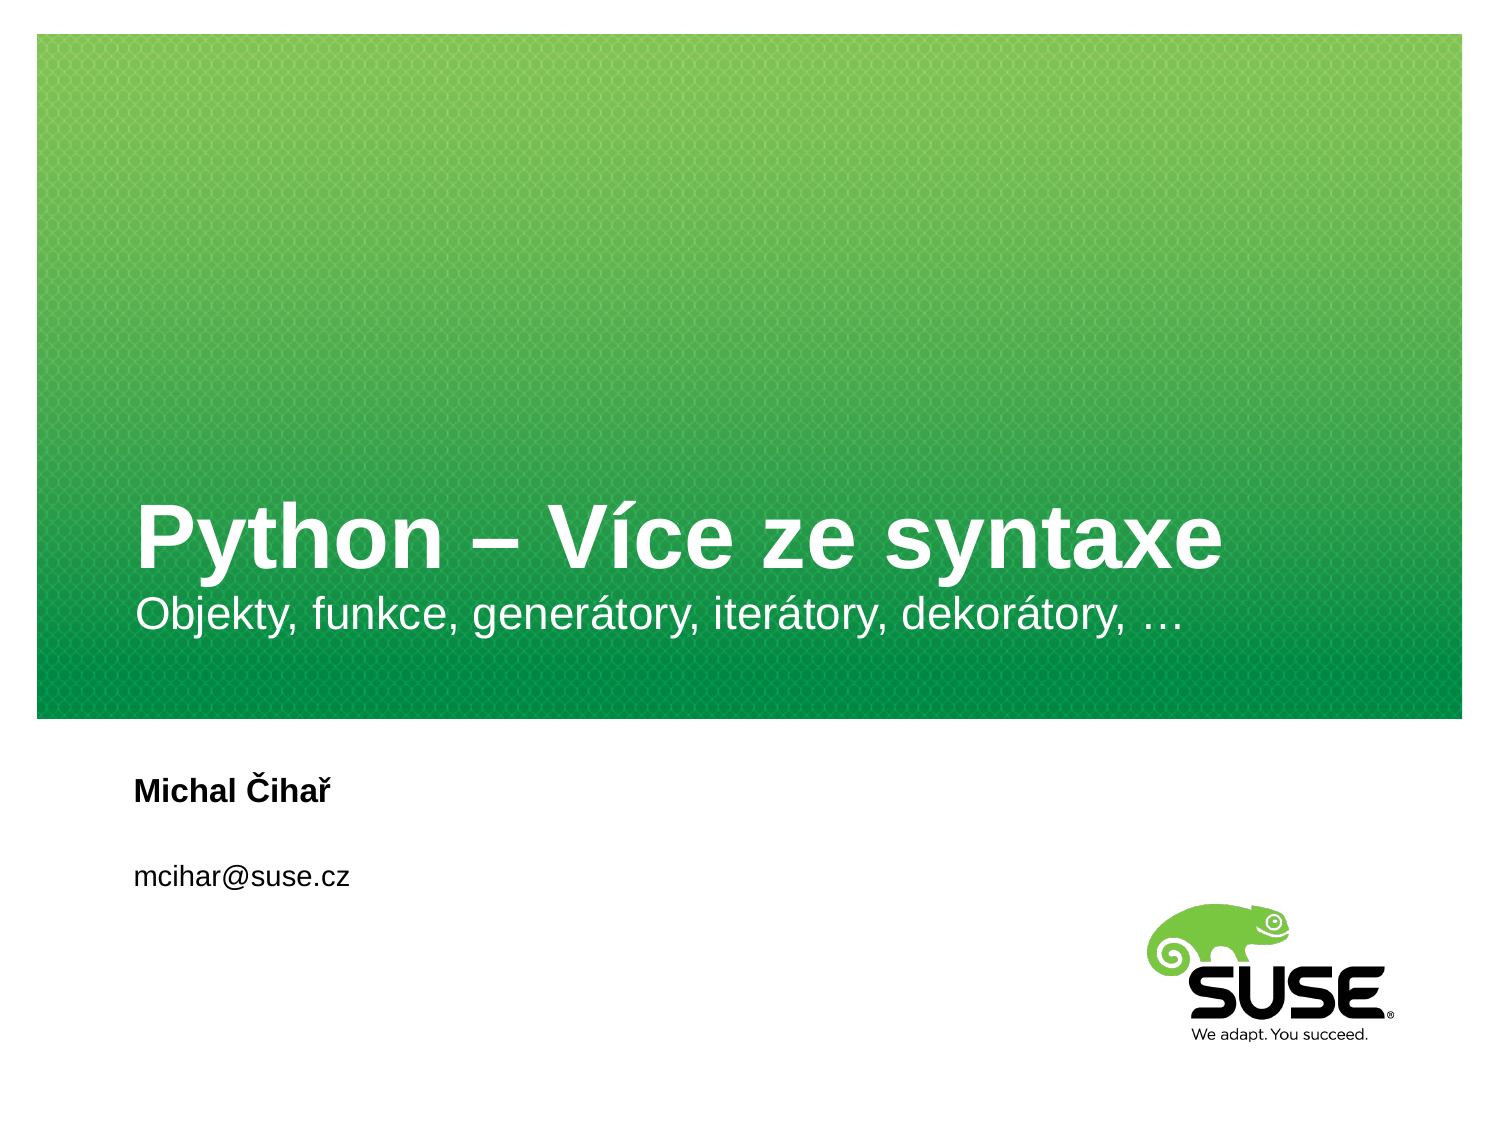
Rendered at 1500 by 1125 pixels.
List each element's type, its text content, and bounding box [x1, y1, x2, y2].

picture [37, 34, 1463, 719]
title Python – Více ze syntaxe Objekty, funkce, generátory, iterátory, dekorátory, … [135, 388, 1409, 640]
picture [1147, 904, 1394, 1042]
subtitle Michal Čihař mcihar@suse.cz [133, 772, 758, 969]
